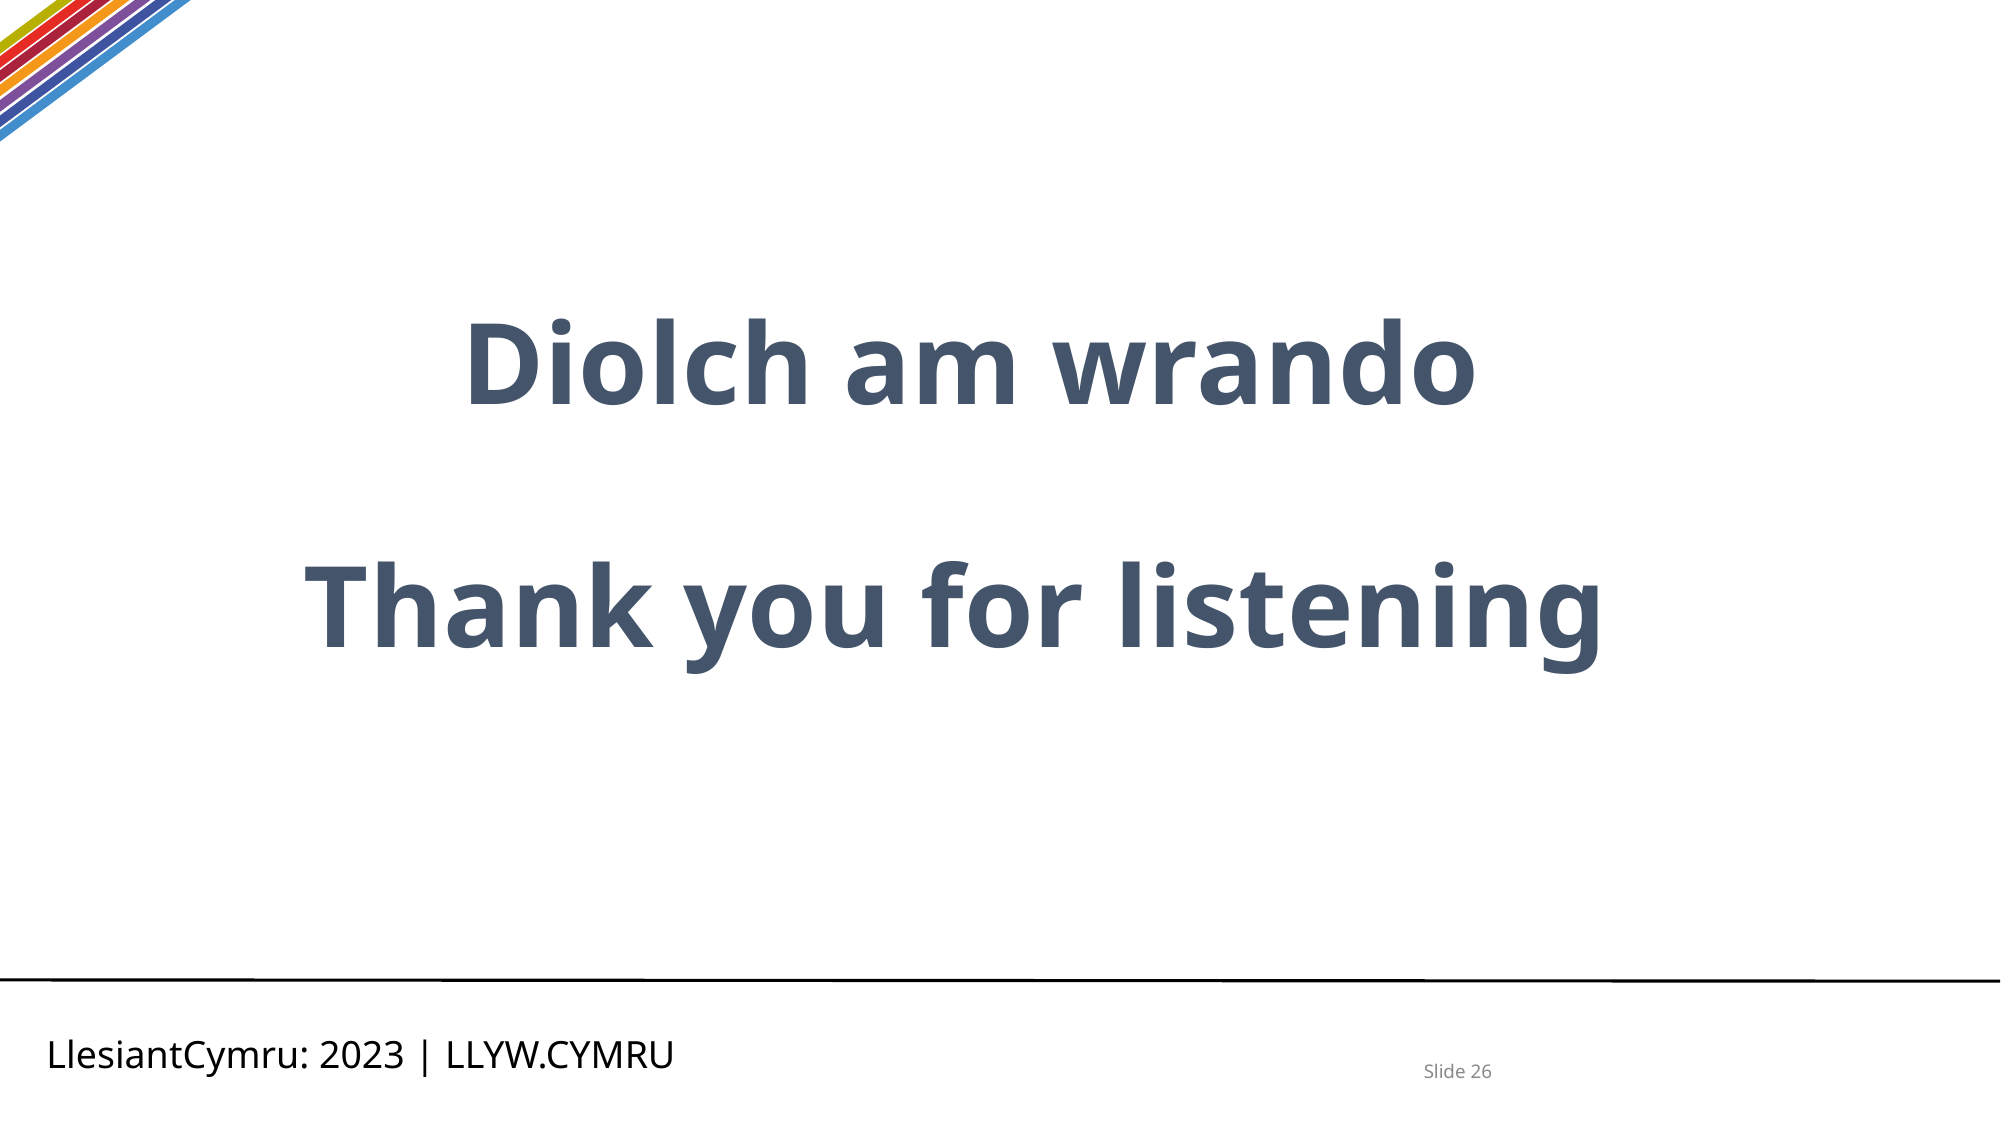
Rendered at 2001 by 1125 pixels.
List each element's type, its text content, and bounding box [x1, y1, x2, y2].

text_box Llesiant Cymru: 2023 | LLYW.CYMRU [31, 1023, 1076, 1084]
text_box Diolch am wrando Thank you for listening [122, 299, 1819, 792]
